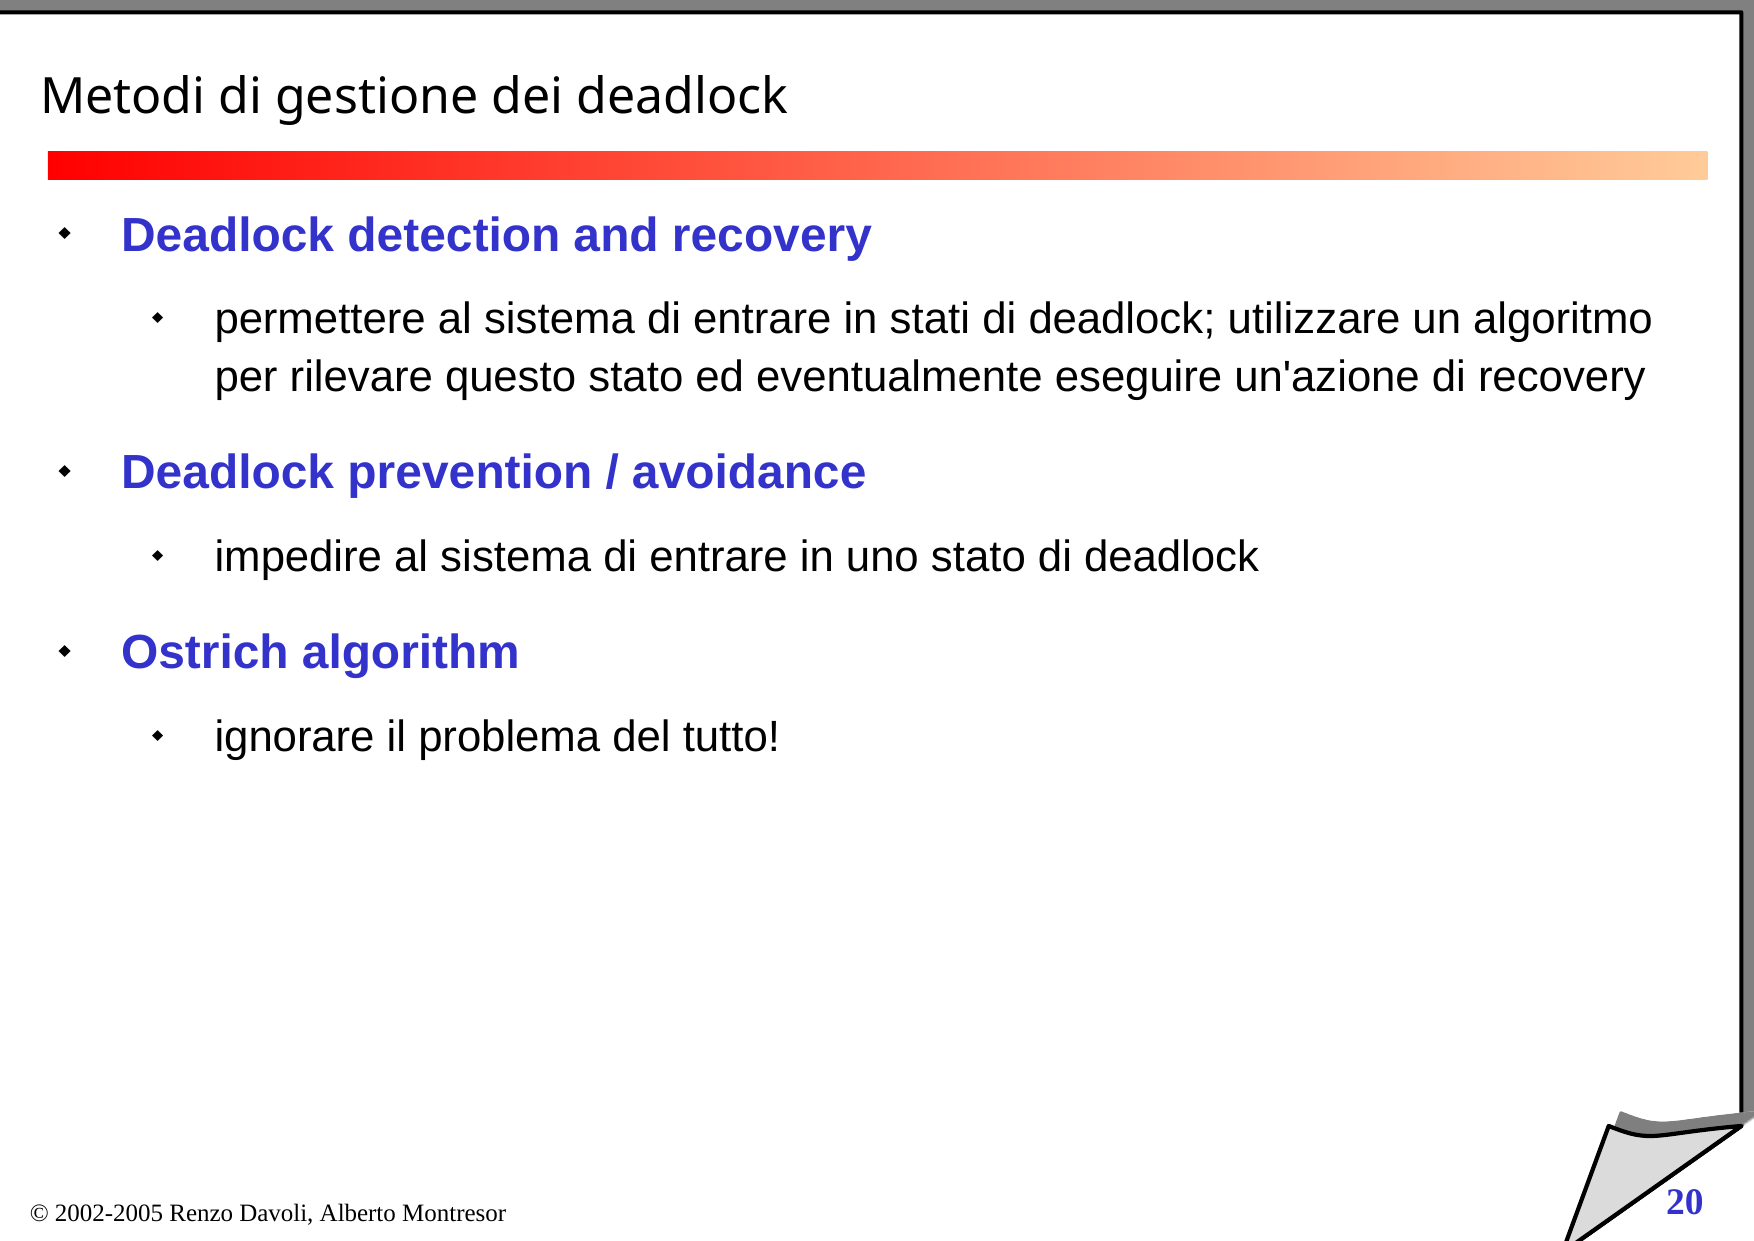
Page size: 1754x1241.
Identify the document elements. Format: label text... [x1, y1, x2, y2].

list Deadlock detection and recovery permettere al sistema di entrare in stati di deadlock; utilizzare un algoritmo per rilevare questo stato ed eventualmente eseguire un'azione di recovery Deadlock prevention / avoidance impedire al sistema di entrare in uno stato di deadlock Ostrich algorithm ignorare il problema del tutto! [58, 206, 1696, 880]
text_box q [750, 152, 754, 179]
title Metodi di gestione dei deadlock [40, 49, 1714, 144]
